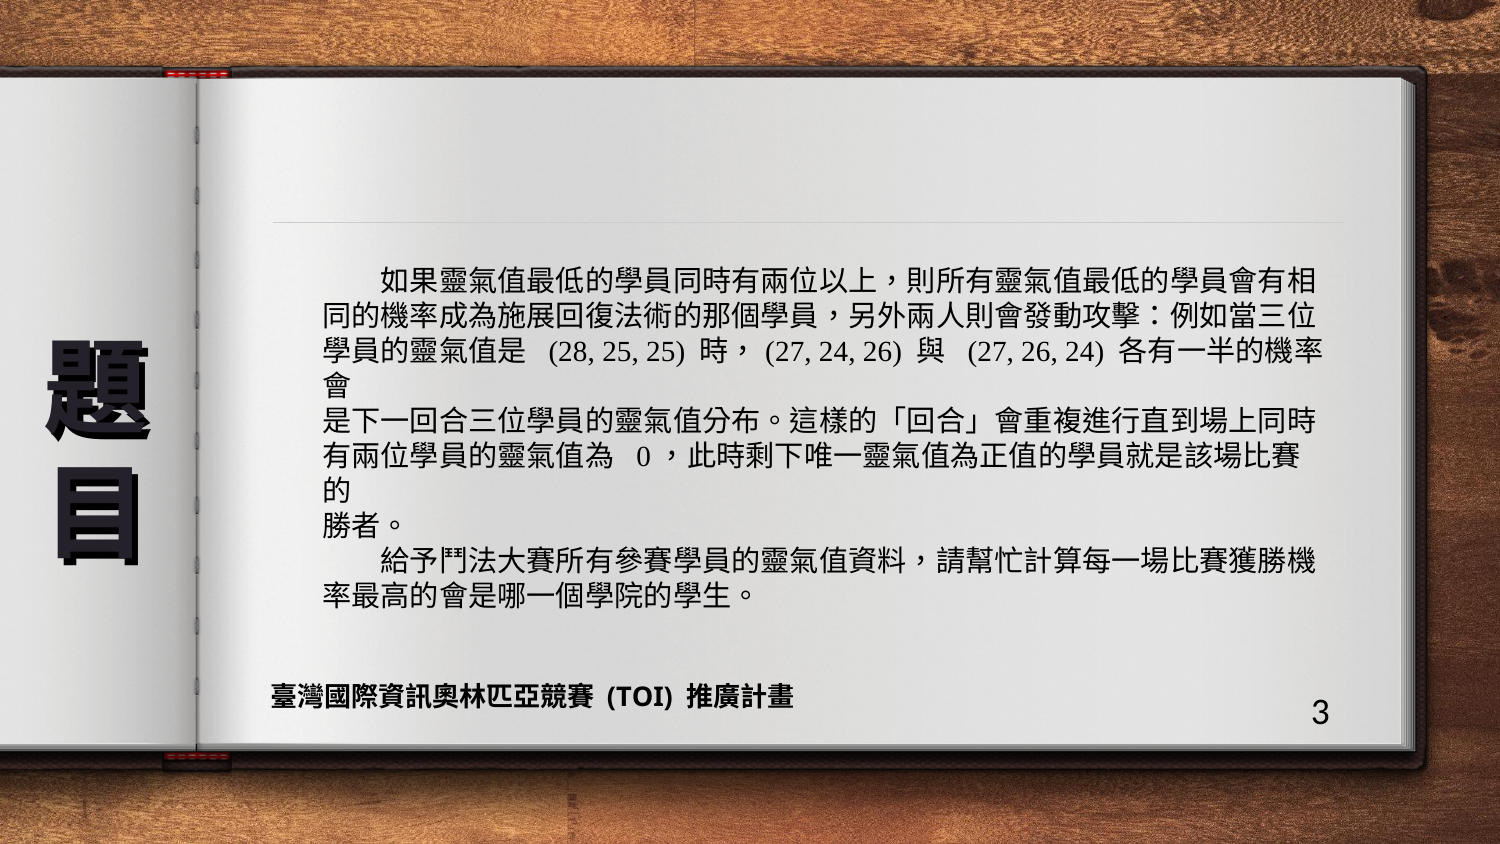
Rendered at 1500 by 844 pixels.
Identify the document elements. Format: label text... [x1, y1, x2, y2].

text_box [1295, 672, 1386, 737]
text_box 如果靈氣值最低的學員同時有兩位以上，則所有靈氣值最低的學員會有相 同的機率成為施展回復法術的那個學員，另外兩人則會發動攻擊：例如當三位 學員的靈氣值是 (28, 25, 25) 時，(27, 24, 26) 與 (27, 26, 24) 各有一半的機率會 是下一回合三位學員的靈氣值分布。這樣的「回合」會重複進行直到場上同時 有兩位學員的靈氣值為 0，此時剩下唯一靈氣值為正值的學員就是該場比賽的 勝者。 給予鬥法大賽所有參賽學員的靈氣值資料，請幫忙計算每一場比賽獲勝機 率最高的會是哪一個學院的學生。 [307, 255, 1341, 620]
title 題 目 [28, 306, 210, 552]
